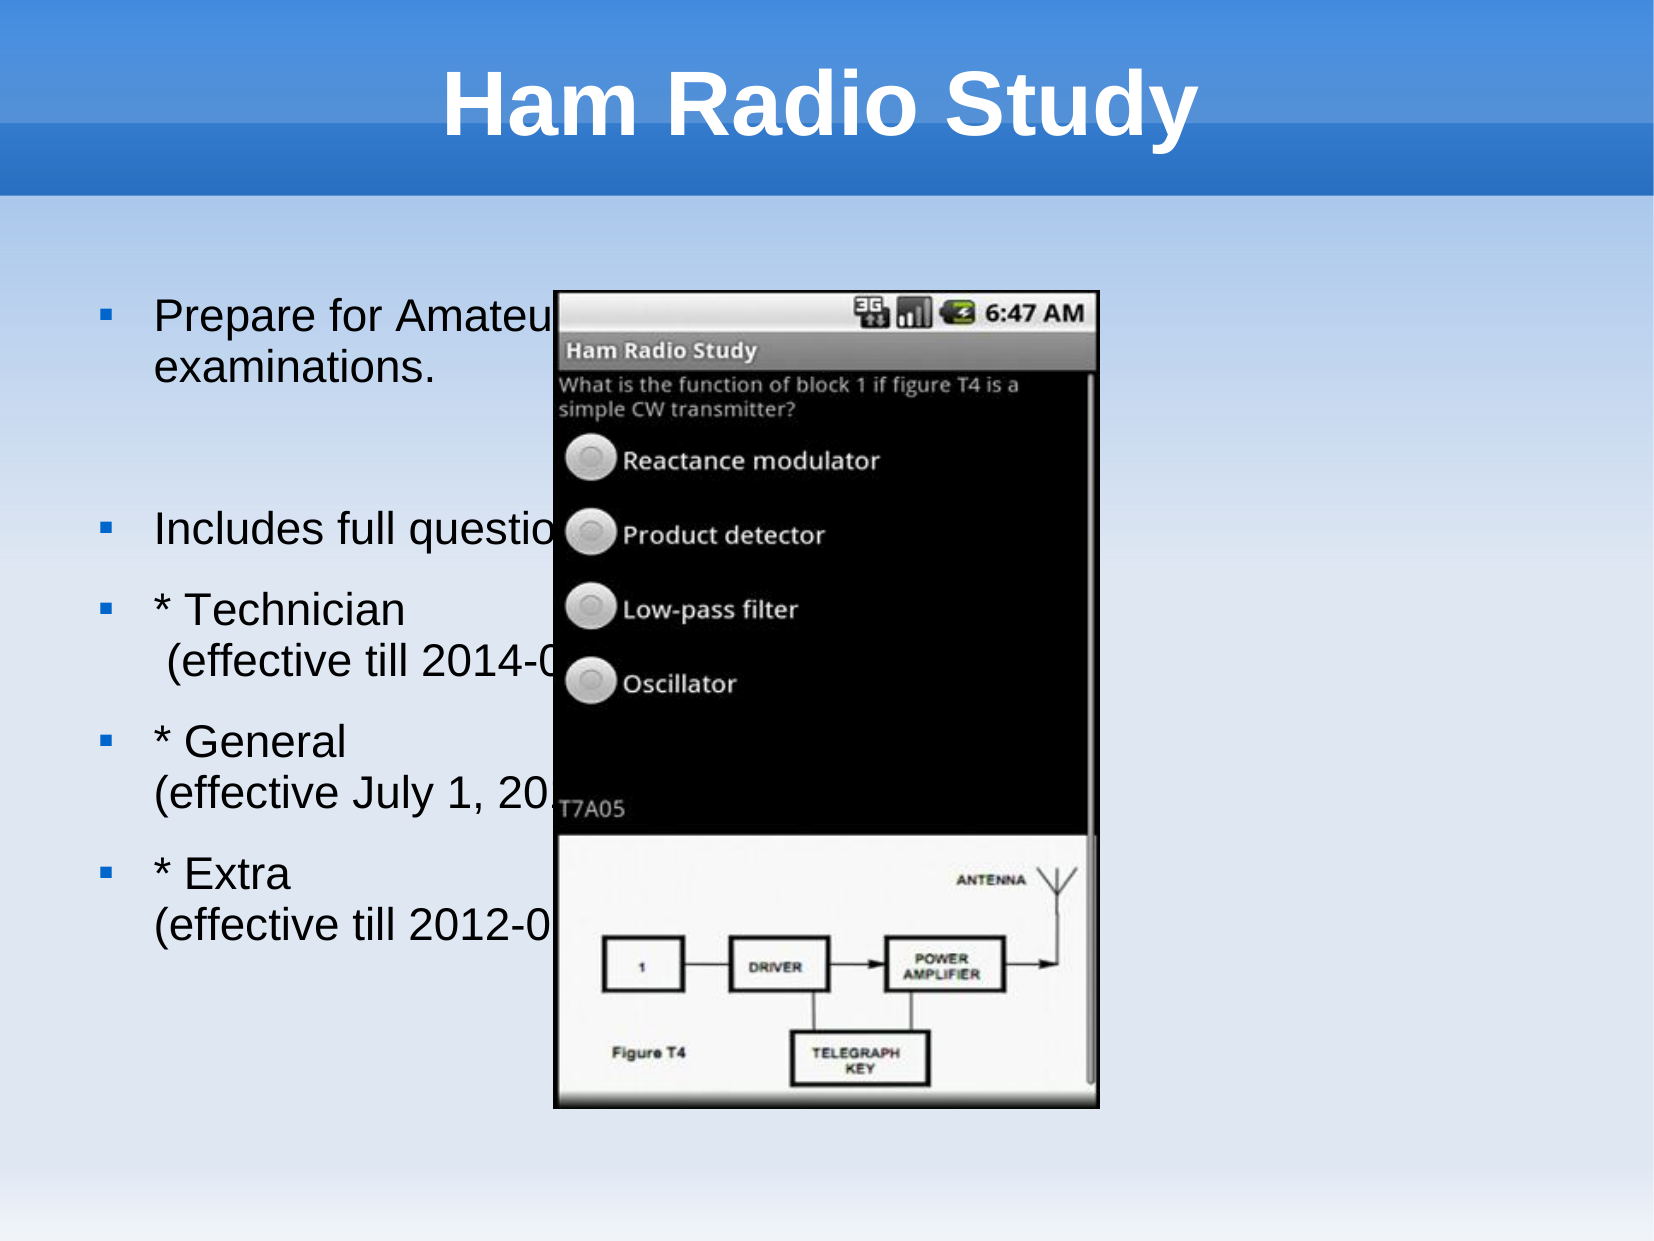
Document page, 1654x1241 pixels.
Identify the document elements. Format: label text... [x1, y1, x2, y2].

list Prepare for Amateur Radio examinations. Includes full question pools: * Technician (effective till 2014-06-30) * General (effective July 1, 2011) * Extra (effective till 2012-06-30) [82, 290, 553, 1094]
title Ham Radio Study [76, 0, 1565, 208]
picture [0, 0, 1654, 1241]
